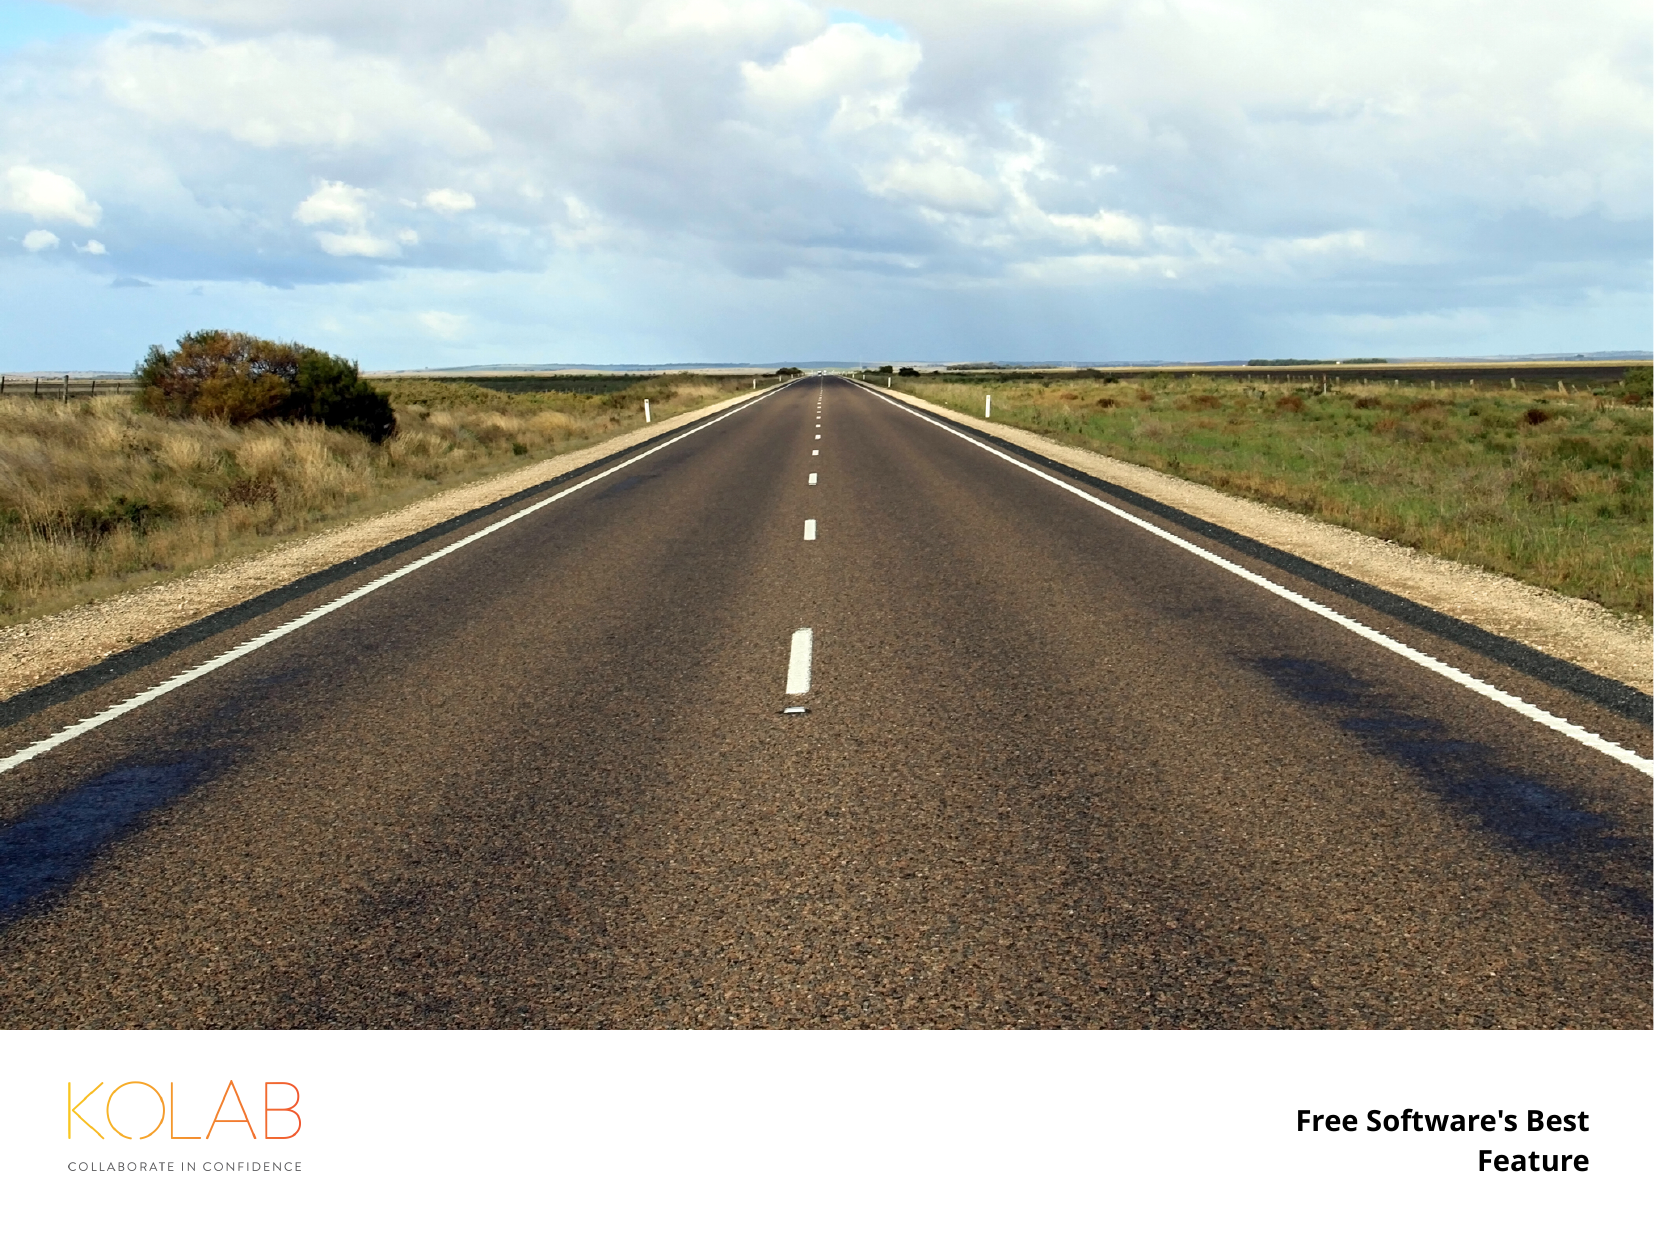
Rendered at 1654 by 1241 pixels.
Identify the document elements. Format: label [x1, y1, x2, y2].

picture [0, 0, 1654, 1030]
picture [68, 1080, 301, 1171]
